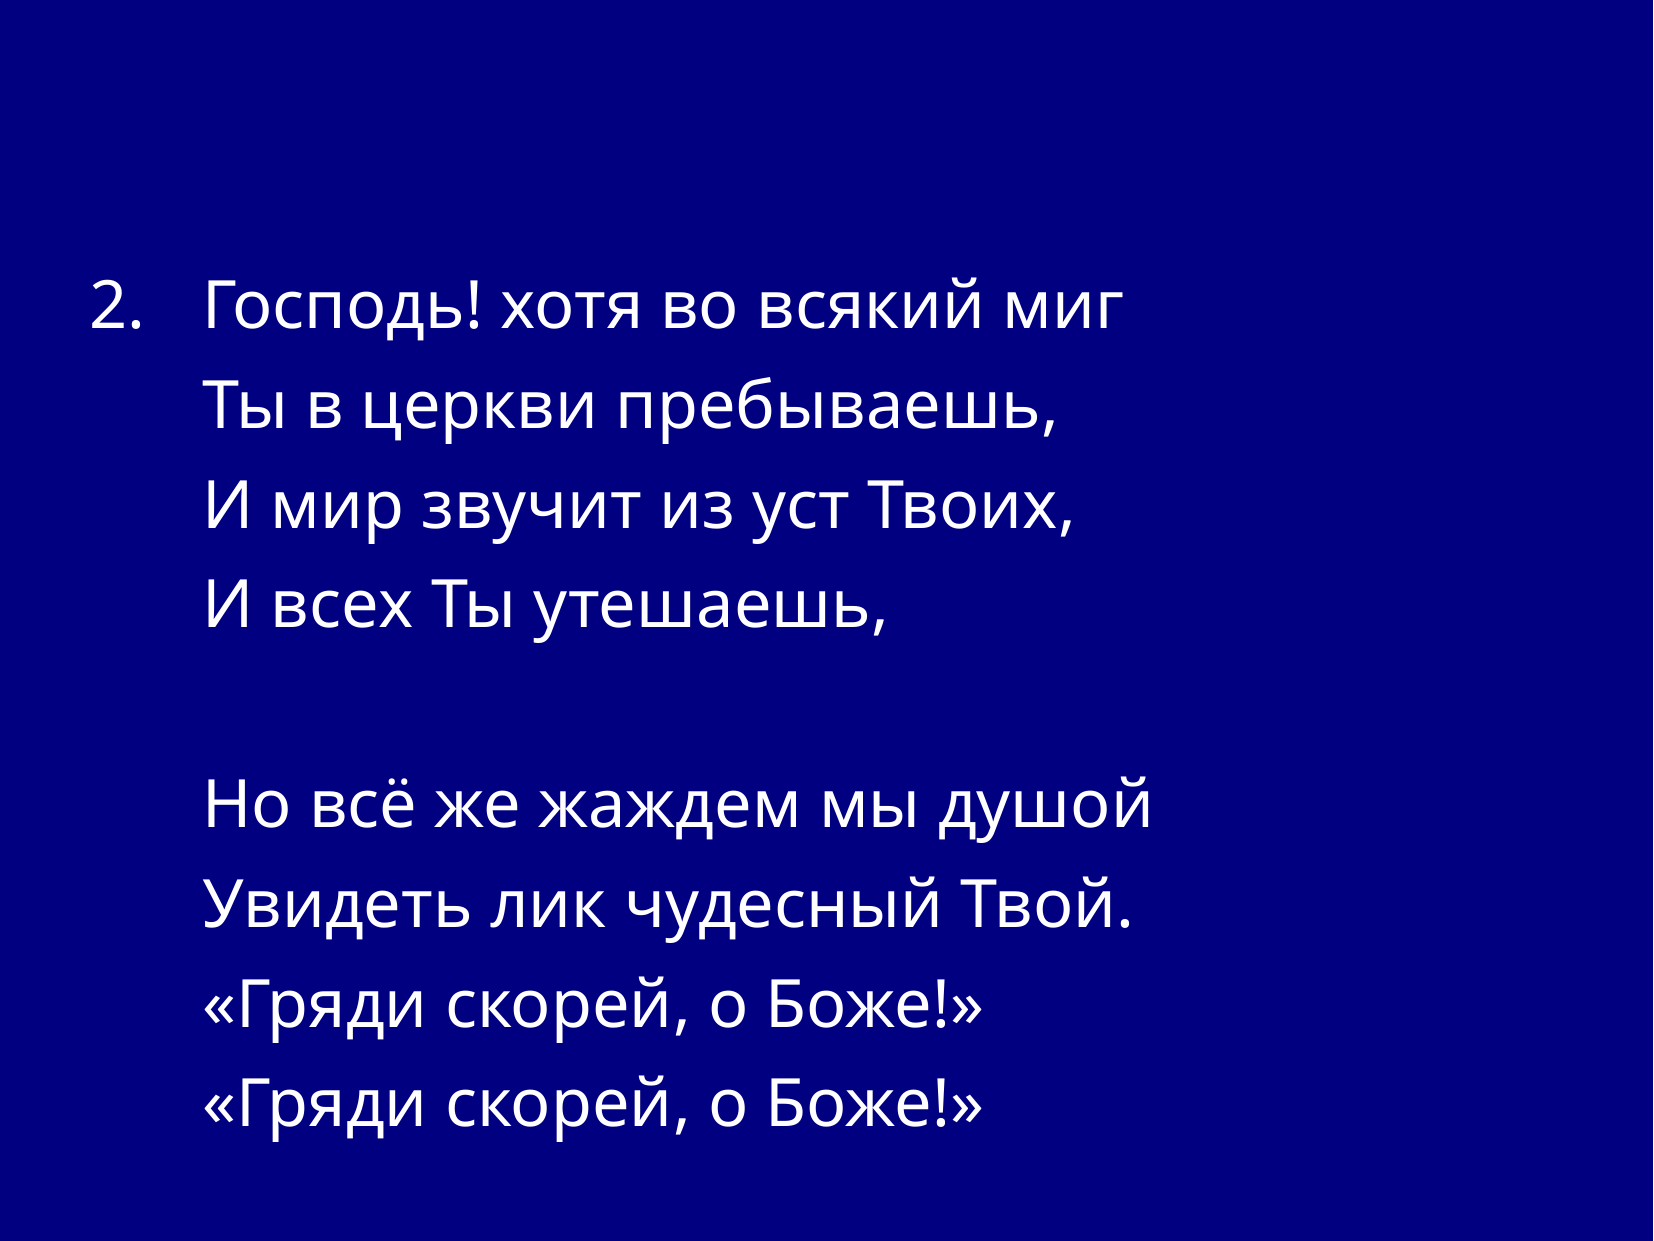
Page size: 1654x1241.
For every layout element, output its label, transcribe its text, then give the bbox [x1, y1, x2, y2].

text_box 2. Господь! хотя во всякий миг Ты в церкви пребываешь, И мир звучит из уст Твоих, И всех Ты утешаешь, Но всё же жаждем мы душой Увидеть лик чудесный Твой. «Гряди скорей, о Боже!» «Гряди скорей, о Боже!» [75, 150, 1576, 1163]
